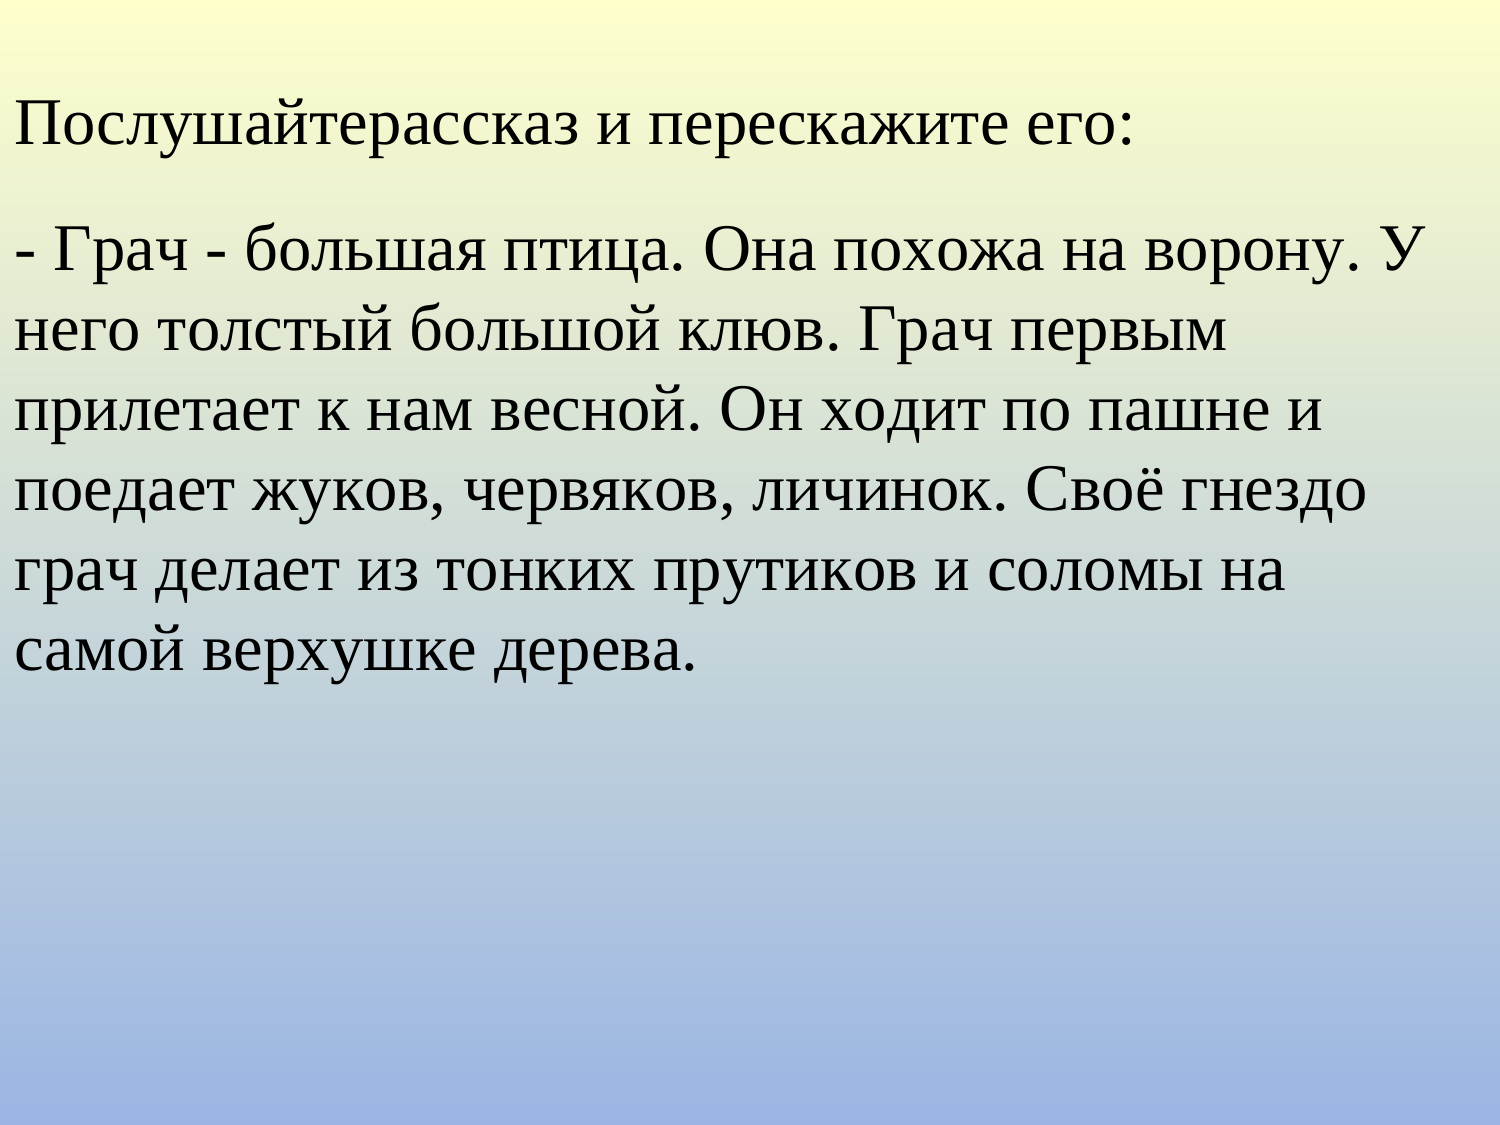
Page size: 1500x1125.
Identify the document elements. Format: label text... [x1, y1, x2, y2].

text_box Послушайтерассказ и перескажите его: - Грач - большая птица. Она похожа на ворону. У него толстый большой клюв. Грач первым прилетает к нам весной. Он ходит по пашне и поедает жуков, червяков, личинок. Своё гнездо грач делает из тонких прутиков и соломы на самой верхушке дерева. [0, 70, 1482, 903]
